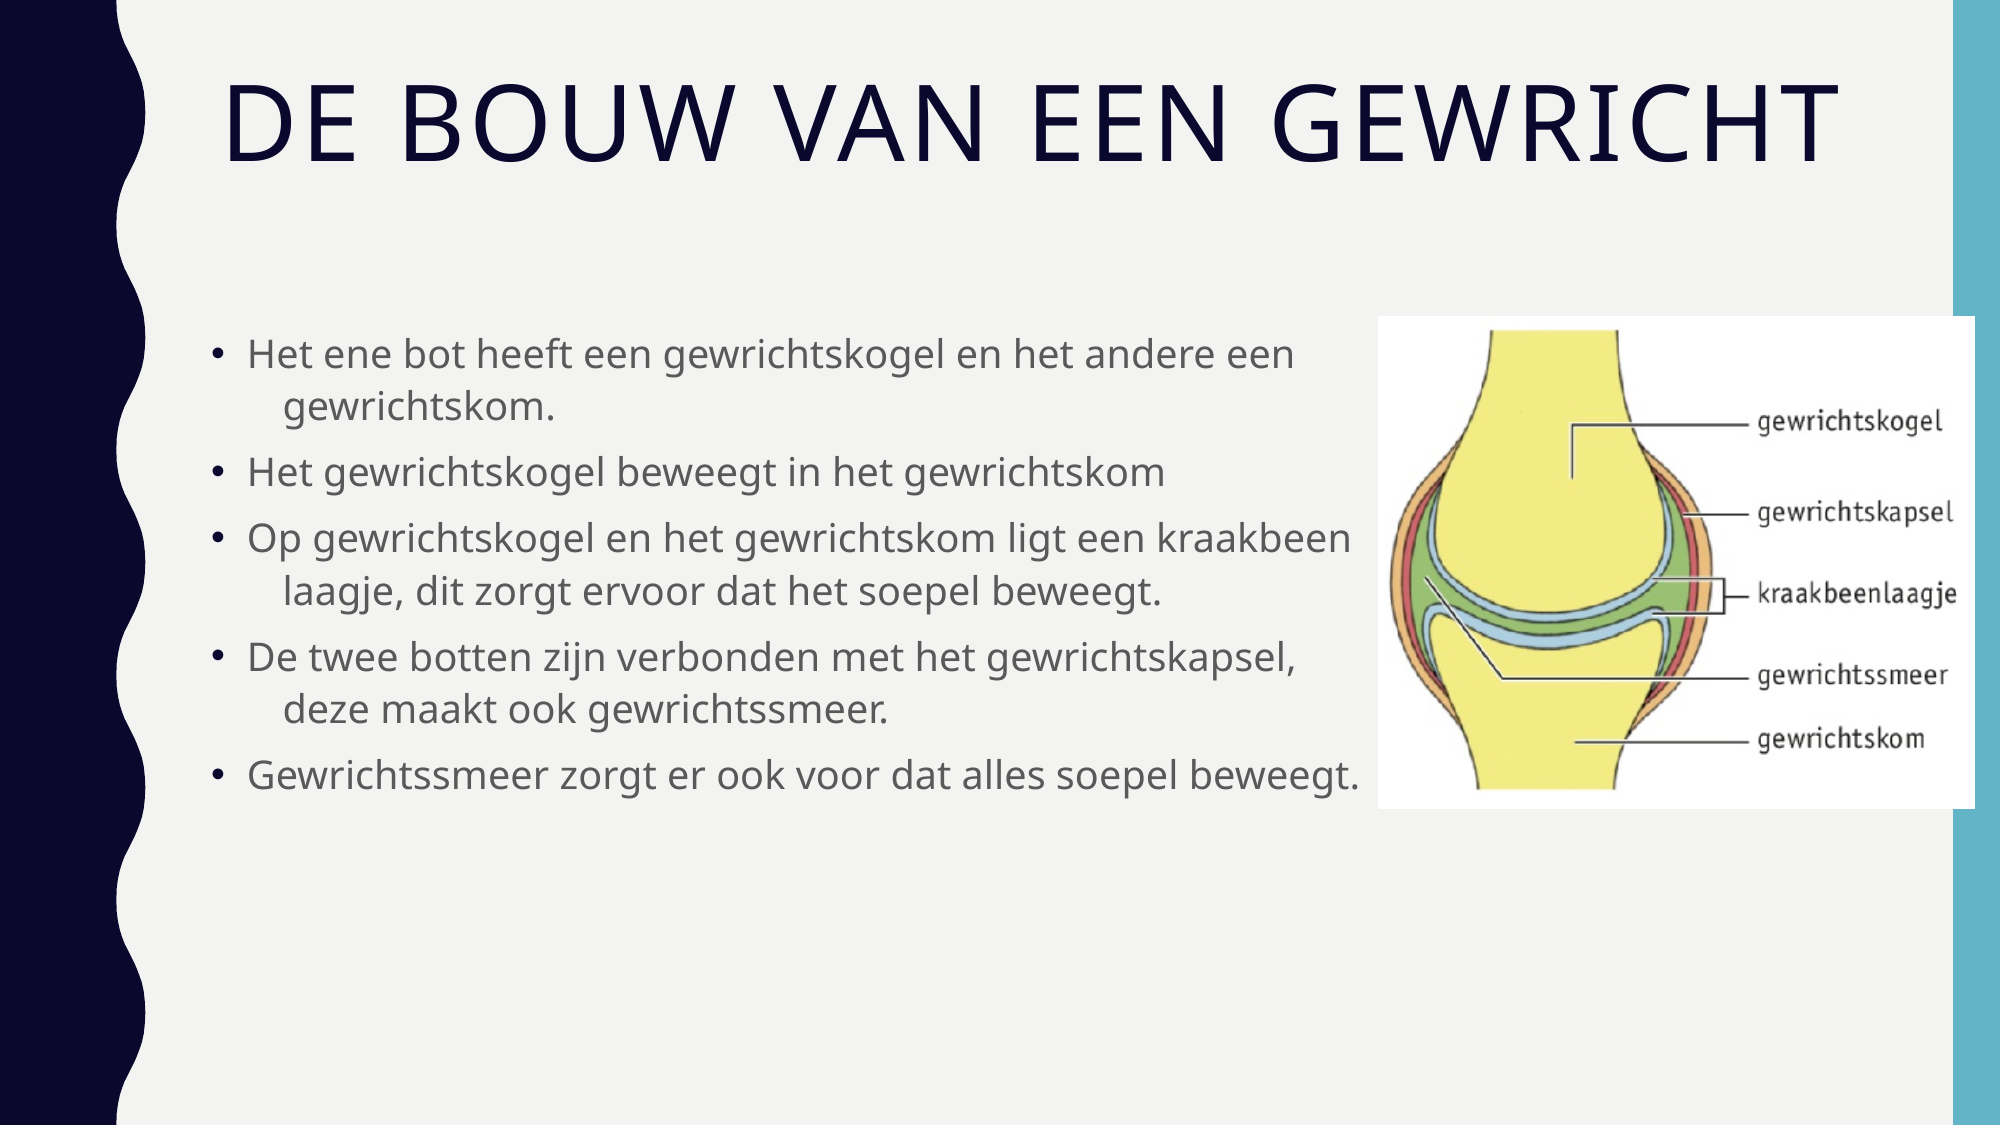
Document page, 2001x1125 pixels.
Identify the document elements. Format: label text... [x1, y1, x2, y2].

title De bouw van een gewricht [205, 62, 1876, 308]
list Het ene bot heeft een gewrichtskogel en het andere een gewrichtskom. Het gewrichtskogel beweegt in het gewrichtskom Op gewrichtskogel en het gewrichtskom ligt een kraakbeen laagje, dit zorgt ervoor dat het soepel beweegt. De twee botten zijn verbonden met het gewrichtskapsel, deze maakt ook gewrichtssmeer. Gewrichtssmeer zorgt er ook voor dat alles soepel beweegt. [196, 316, 1379, 907]
picture [1378, 316, 1975, 809]
